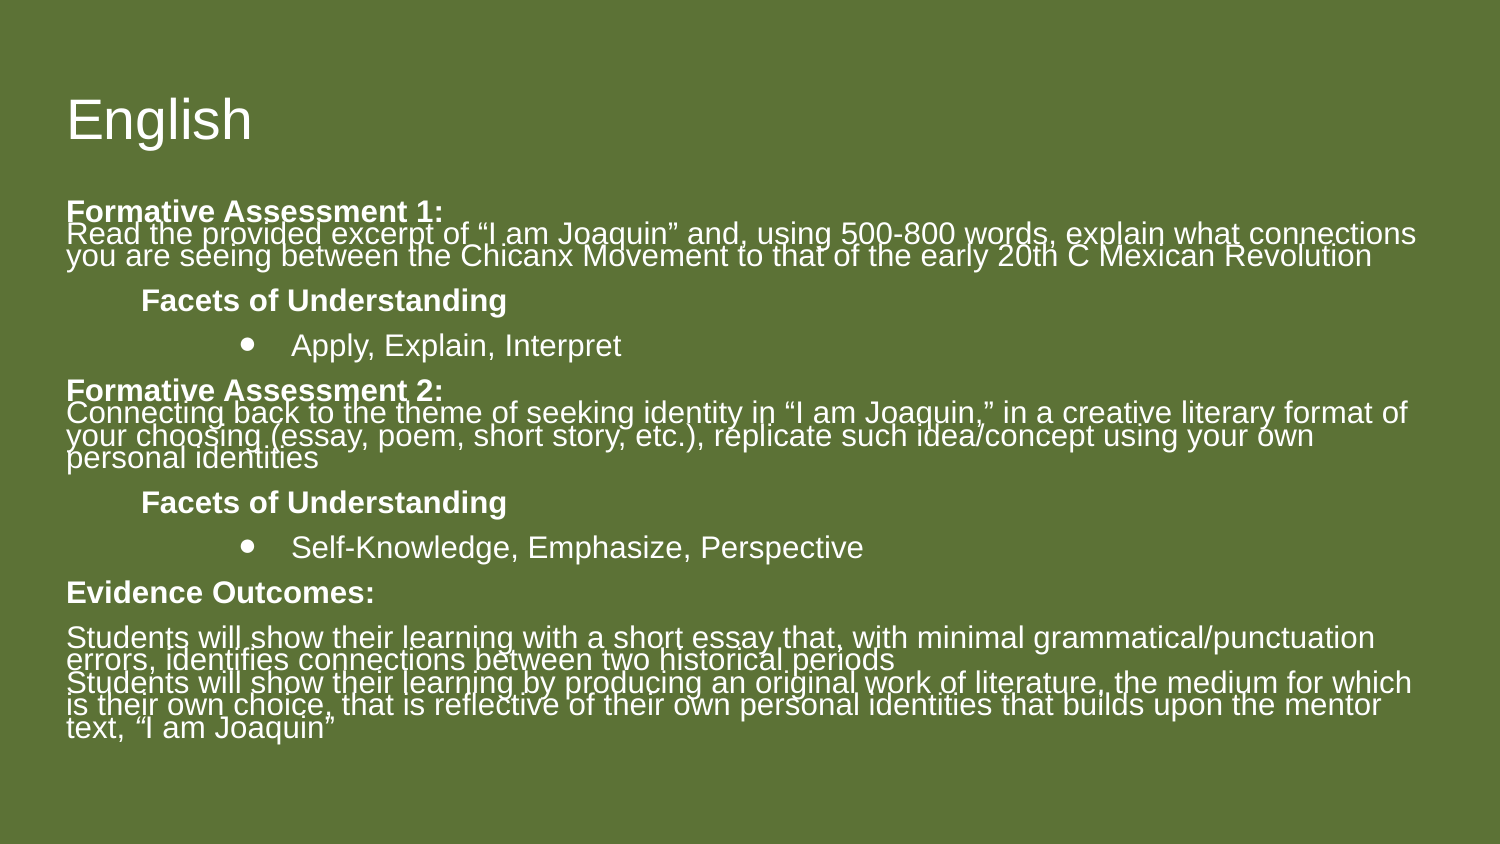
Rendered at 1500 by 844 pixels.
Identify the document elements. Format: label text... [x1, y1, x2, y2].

list Formative Assessment 1: Read the provided excerpt of “I am Joaquin” and, using 500-800 words, explain what connections you are seeing between the Chicanx Movement to that of the early 20th C Mexican Revolution Facets of Understanding Apply, Explain, Interpret Formative Assessment 2: Connecting back to the theme of seeking identity in “I am Joaquin,” in a creative literary format of your choosing (essay, poem, short story, etc.), replicate such idea/concept using your own personal identities Facets of Understanding Self-Knowledge, Emphasize, Perspective Evidence Outcomes: Students will show their learning with a short essay that, with minimal grammatical/punctuation errors, identifies connections between two historical periods Students will show their learning by producing an original work of literature, the medium for which is their own choice, that is reflective of their own personal identities that builds upon the mentor text, “I am Joaquin” [51, 189, 1449, 750]
title English [51, 72, 1449, 167]
